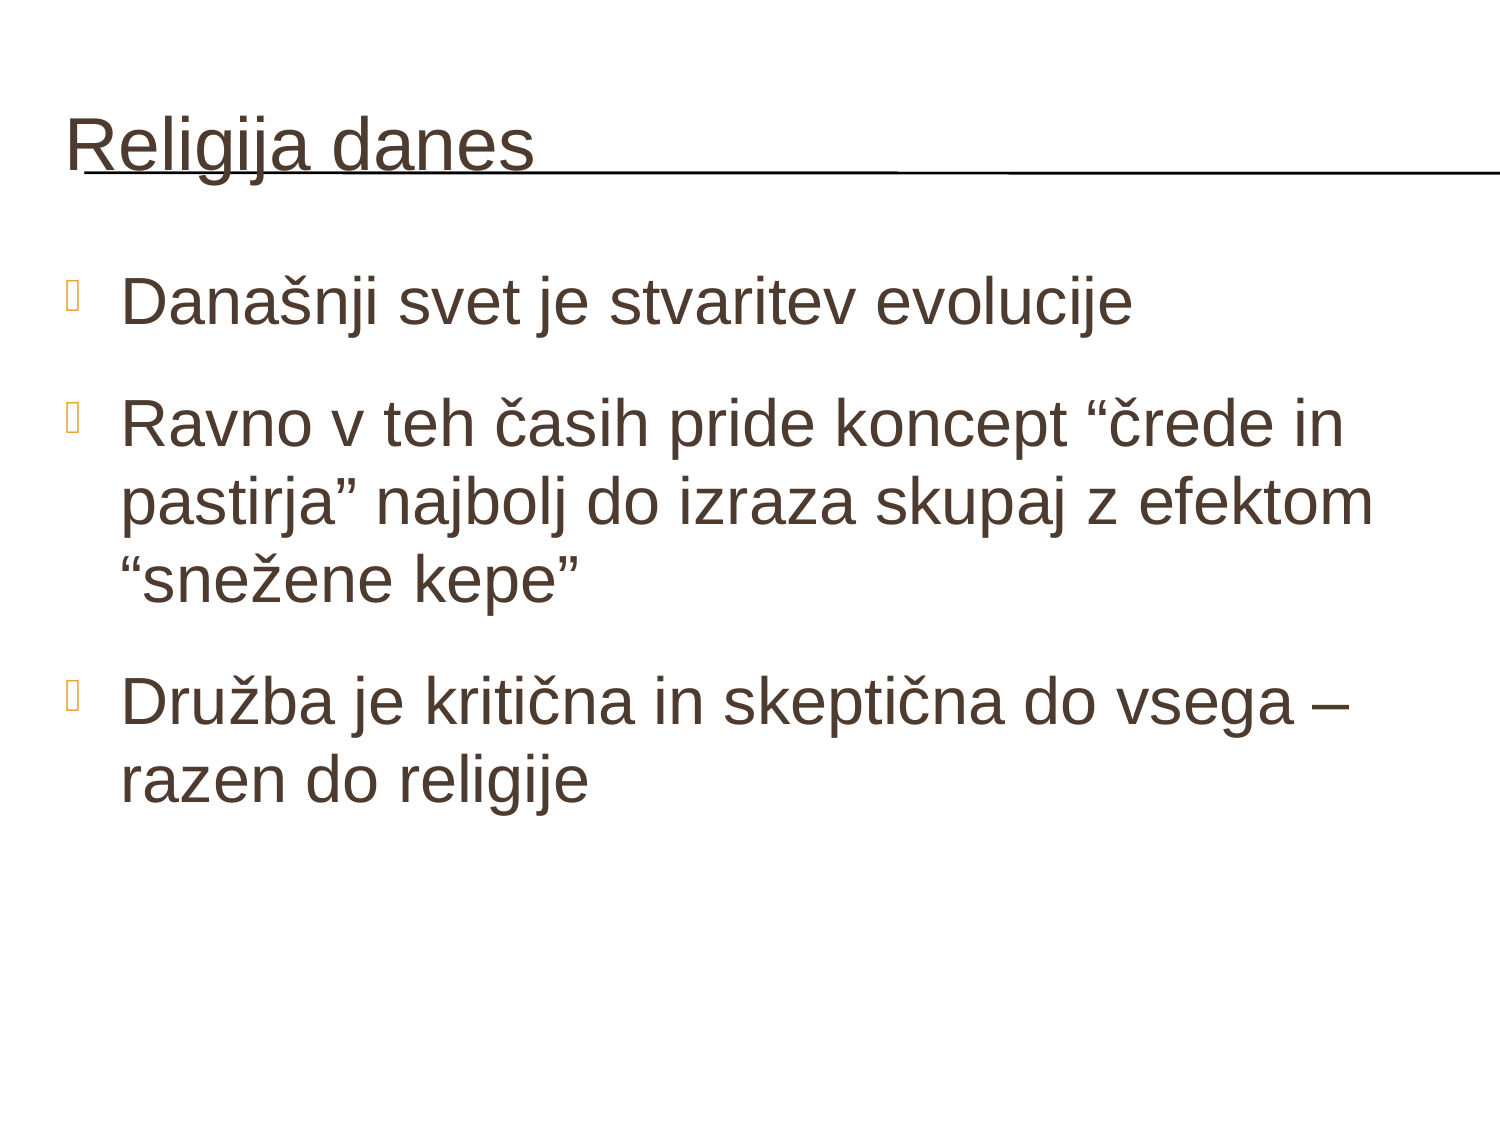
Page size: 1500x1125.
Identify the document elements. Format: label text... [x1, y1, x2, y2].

title Religija danes [50, 75, 1475, 213]
text_box Današnji svet je stvaritev evolucije Ravno v teh časih pride koncept “črede in pastirja” najbolj do izraza skupaj z efektom “snežene kepe” Družba je kritična in skeptična do vsega – razen do religije [49, 254, 1475, 998]
